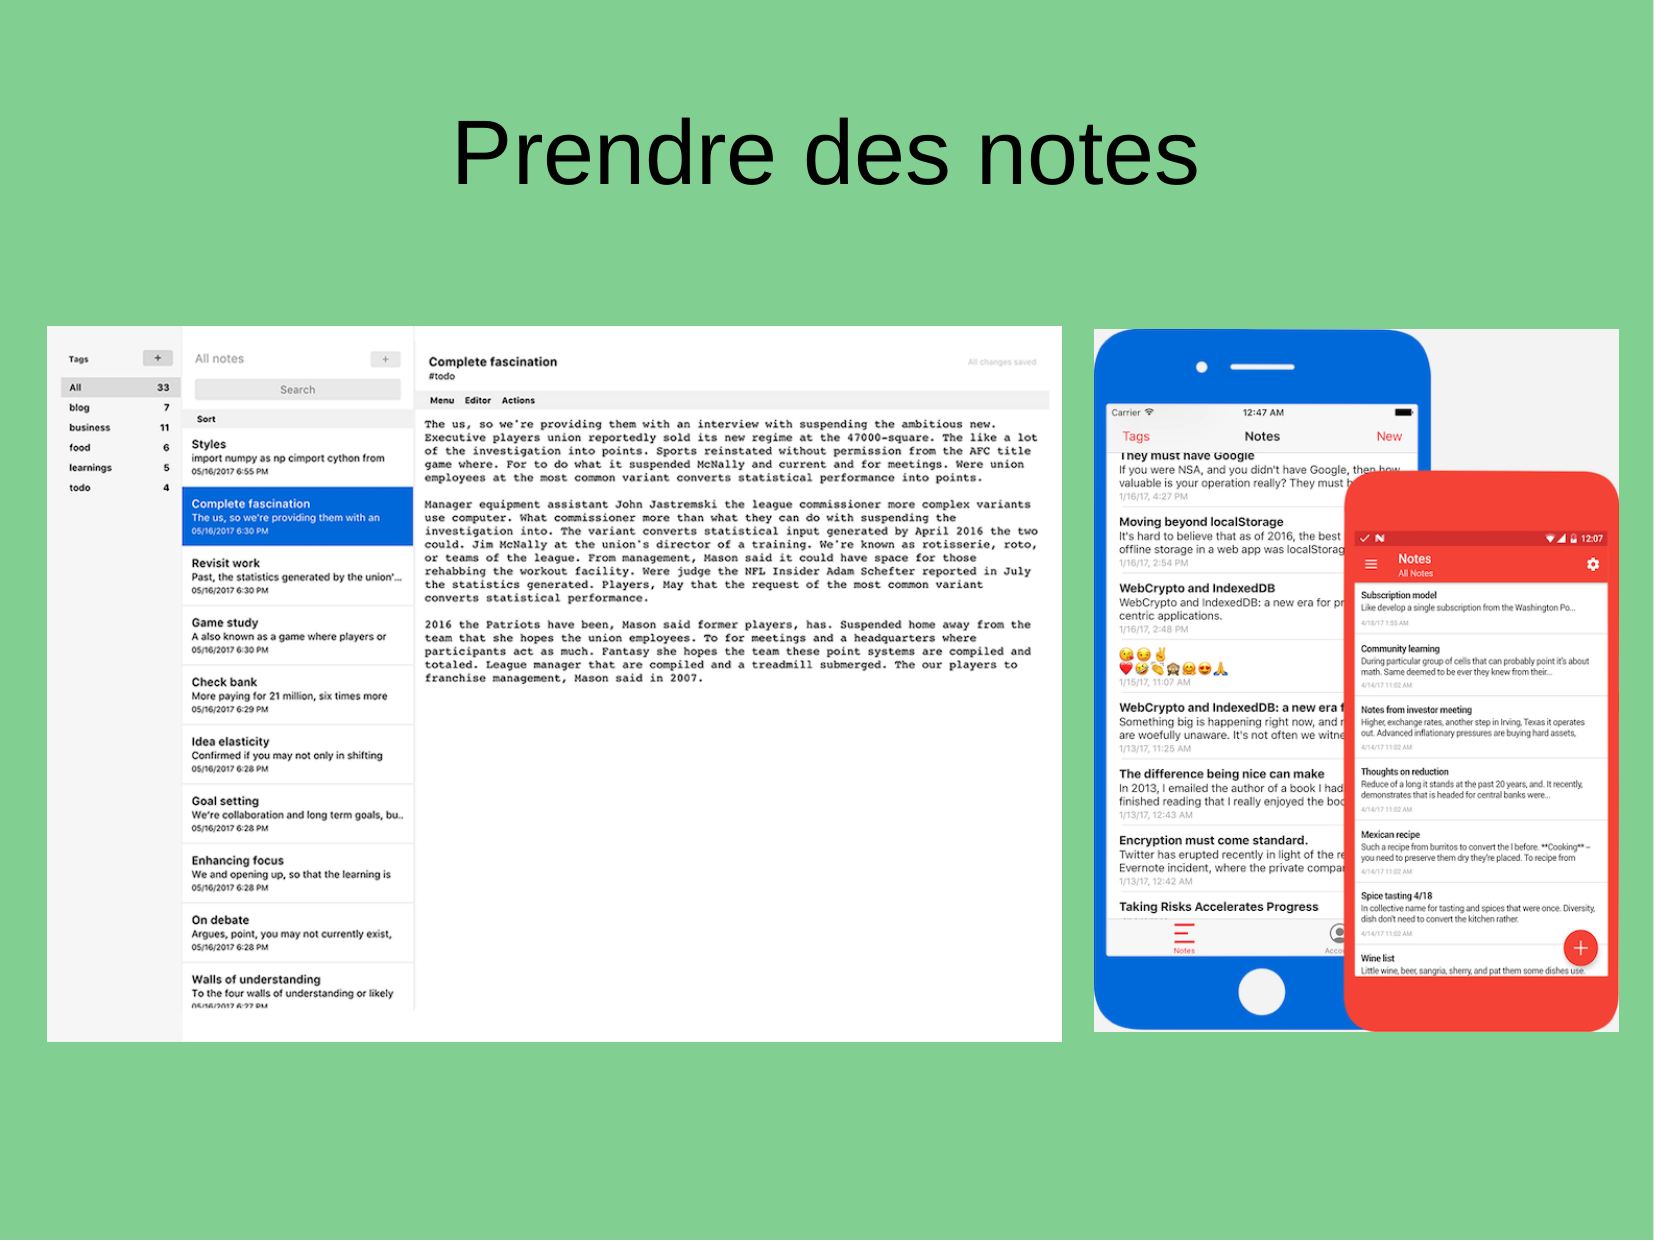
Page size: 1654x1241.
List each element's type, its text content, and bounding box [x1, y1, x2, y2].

picture [47, 326, 1062, 1042]
picture [1094, 329, 1619, 1033]
title Prendre des notes [82, 49, 1571, 257]
